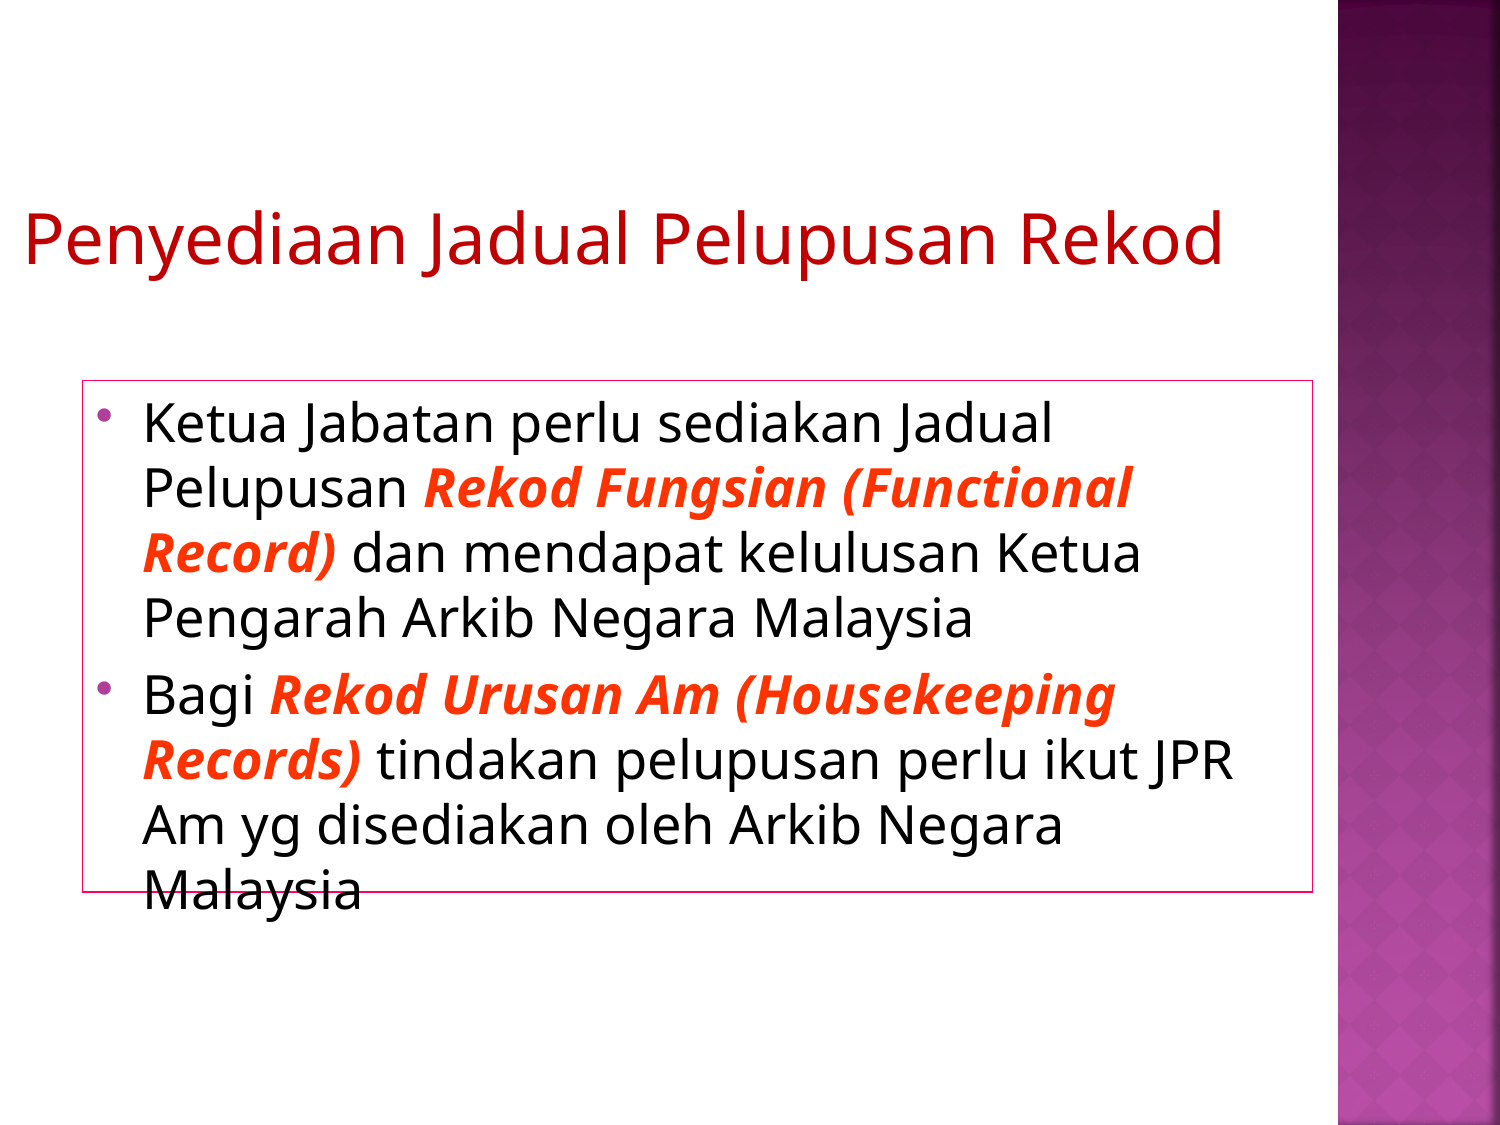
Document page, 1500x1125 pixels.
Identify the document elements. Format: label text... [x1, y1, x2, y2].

text_box Penyediaan Jadual Pelupusan Rekod [7, 185, 1358, 287]
list Ketua Jabatan perlu sediakan Jadual Pelupusan Rekod Fungsian (Functional Record) dan mendapat kelulusan Ketua Pengarah Arkib Negara Malaysia Bagi Rekod Urusan Am (Housekeeping Records) tindakan pelupusan perlu ikut JPR Am yg disediakan oleh Arkib Negara Malaysia [82, 380, 1313, 893]
picture [1338, 0, 1500, 1125]
